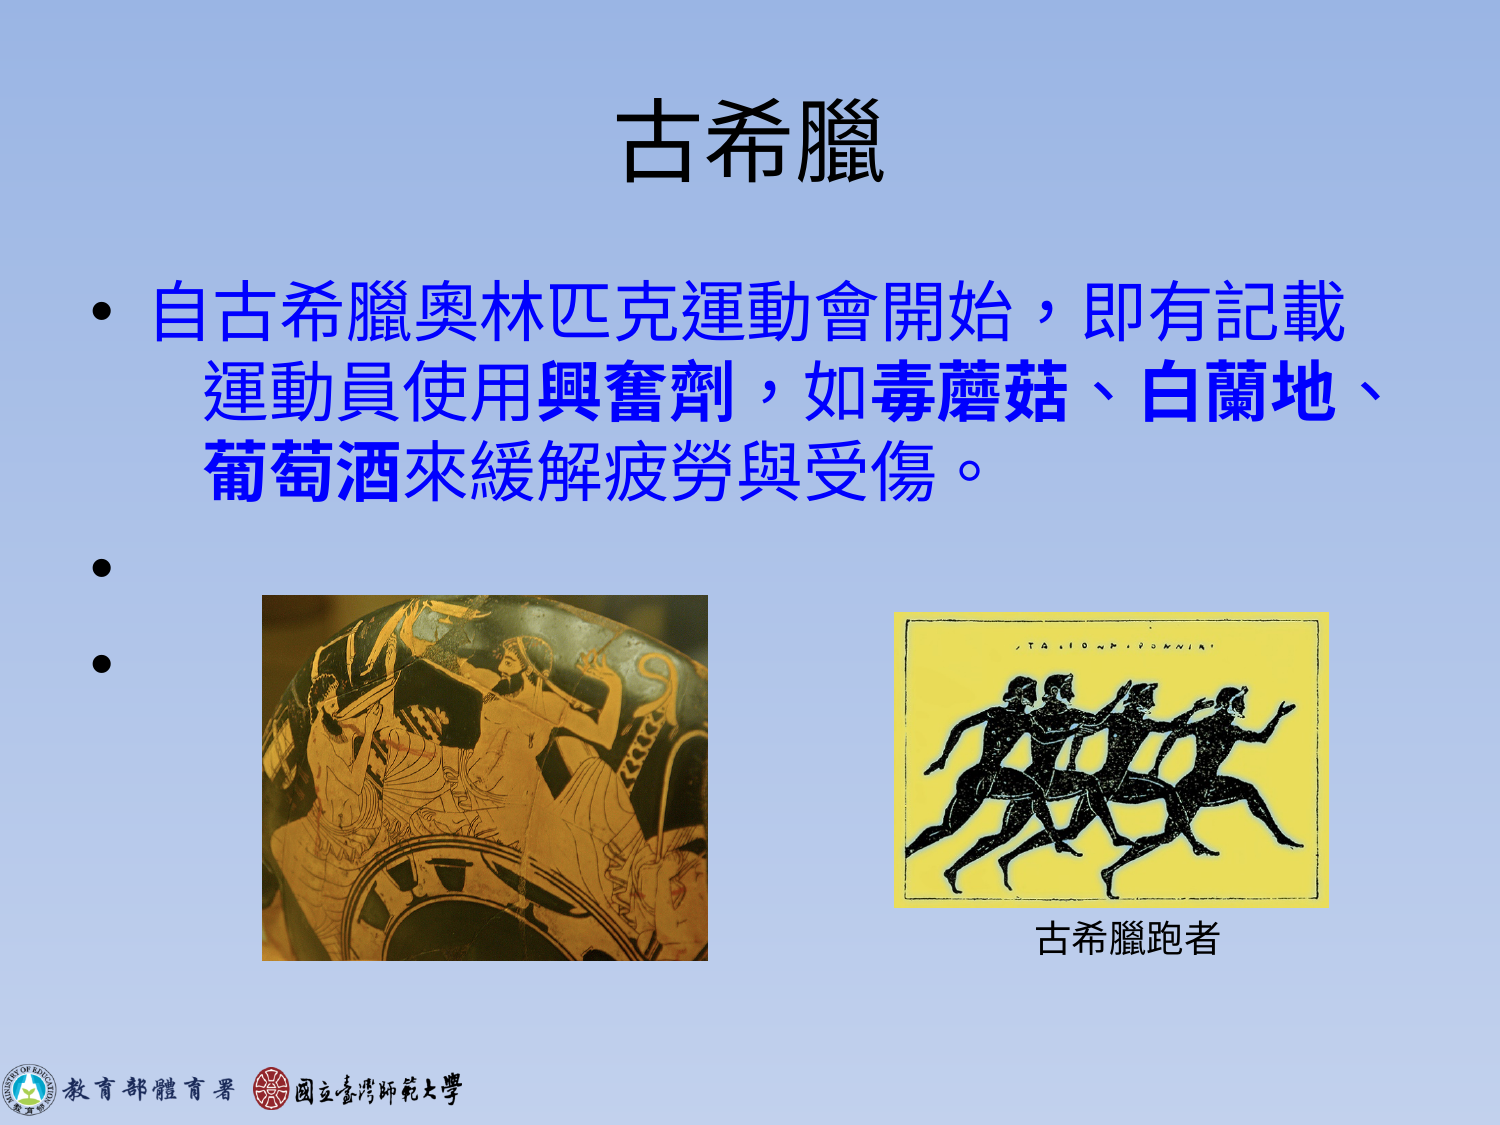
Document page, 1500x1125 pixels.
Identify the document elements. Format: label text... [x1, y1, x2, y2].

list 自古希臘奧林匹克運動會開始，即有記載運動員使用興奮劑，如毒蘑菇、白蘭地、葡萄酒來緩解疲勞與受傷。 [75, 262, 1426, 1005]
picture [894, 612, 1329, 908]
text_box 古希臘跑者 [1019, 908, 1292, 968]
title 古希臘 [75, 45, 1426, 233]
picture [262, 595, 708, 961]
